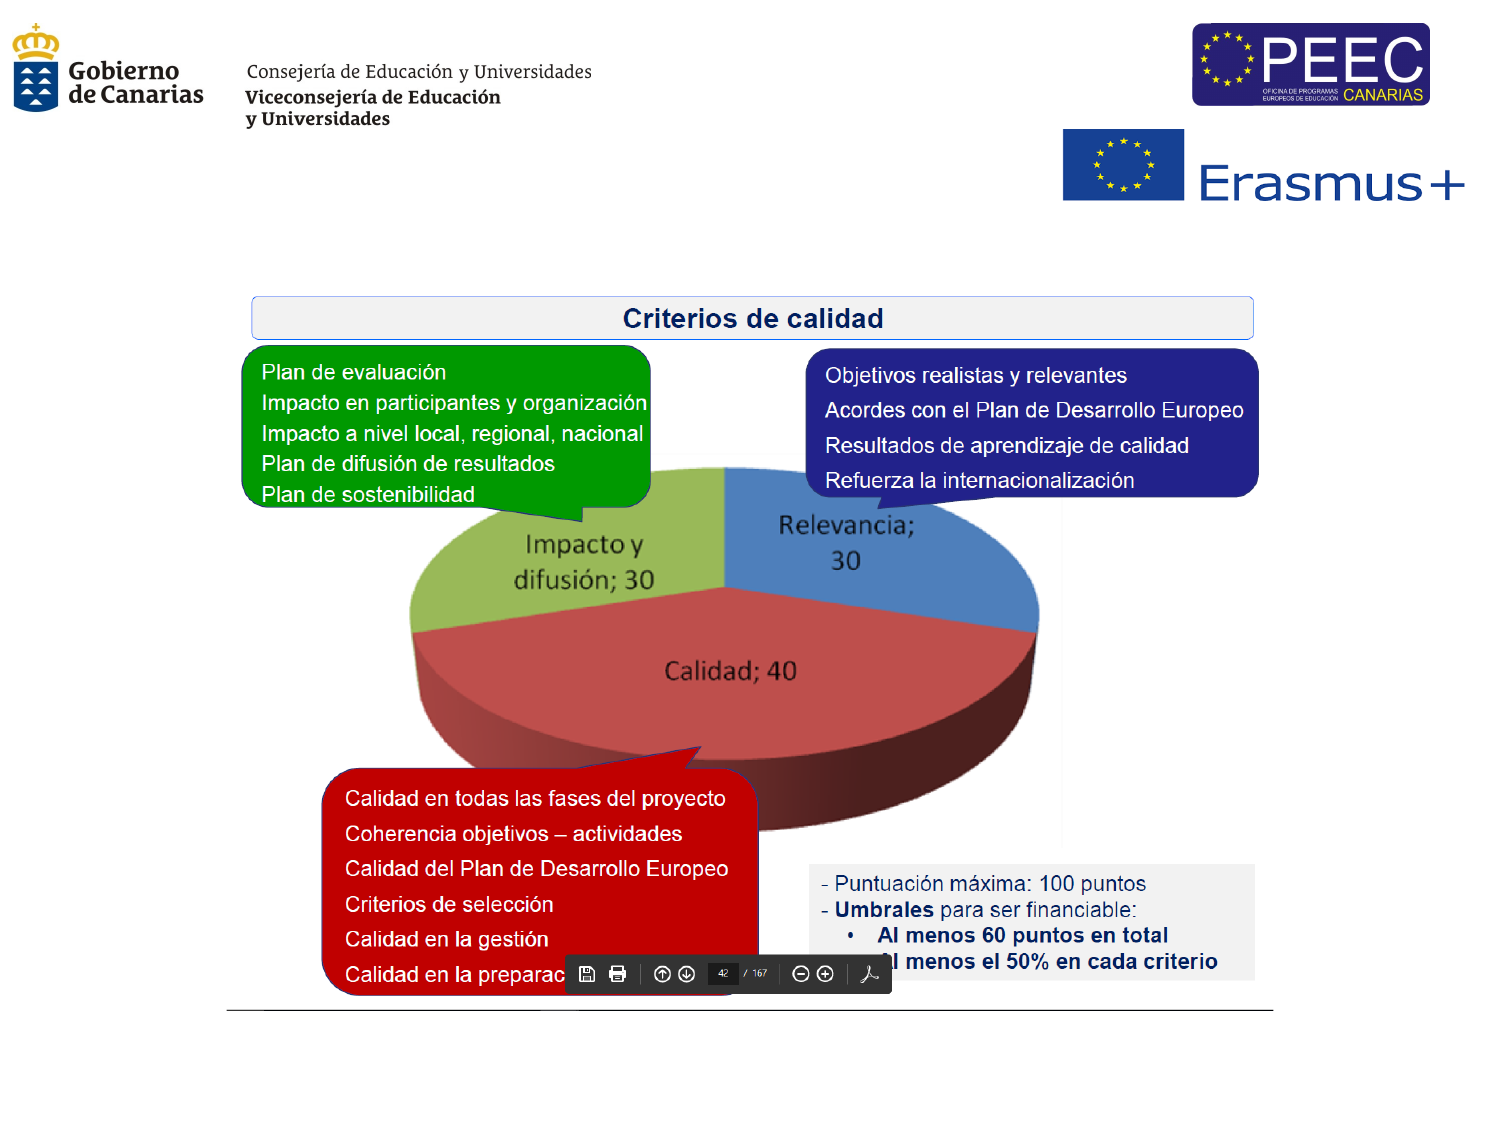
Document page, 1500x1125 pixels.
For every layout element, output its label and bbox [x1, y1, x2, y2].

picture [226, 295, 1274, 1011]
picture [1192, 23, 1430, 106]
picture [1062, 129, 1465, 201]
picture [12, 23, 591, 130]
